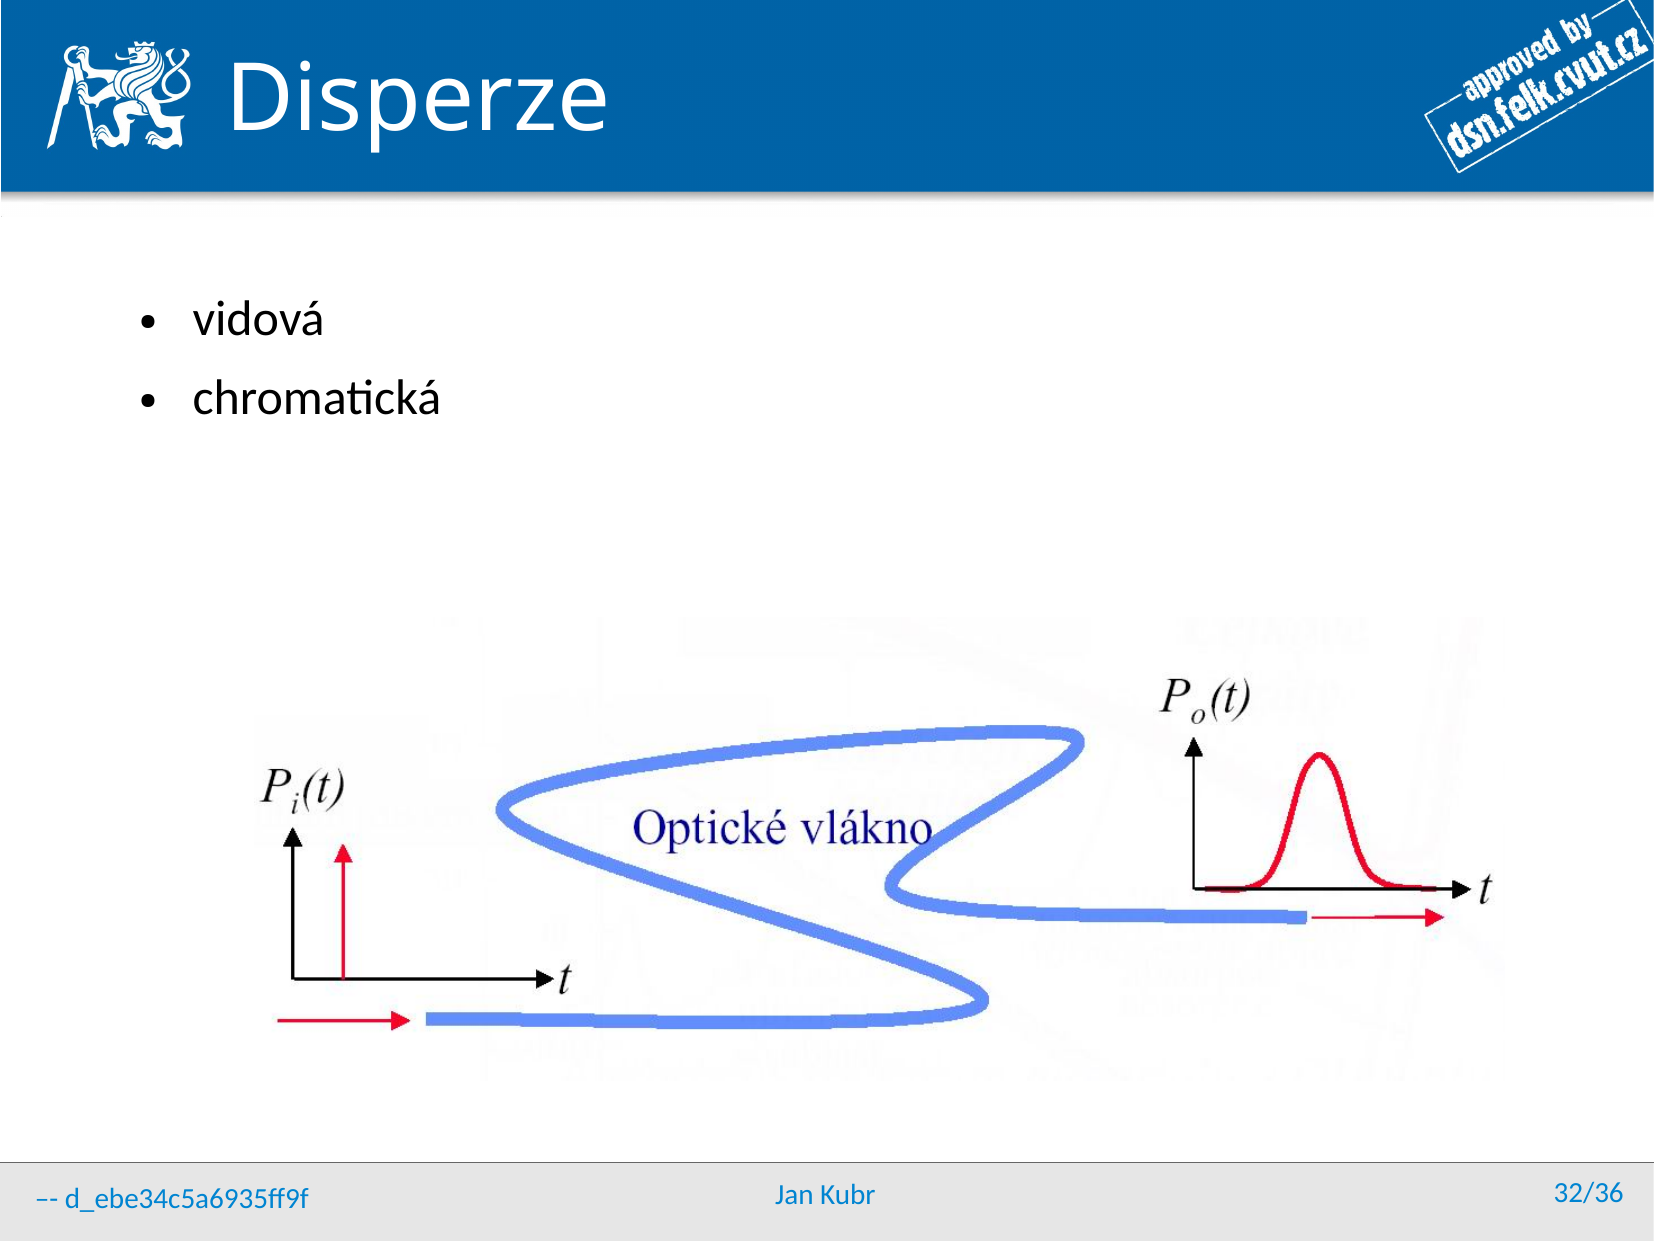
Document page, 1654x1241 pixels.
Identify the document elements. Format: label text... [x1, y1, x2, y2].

picture [1, 0, 1654, 217]
picture [254, 617, 1505, 1081]
list vidová chromatická [121, 297, 1534, 534]
title Disperze [225, 0, 1426, 188]
